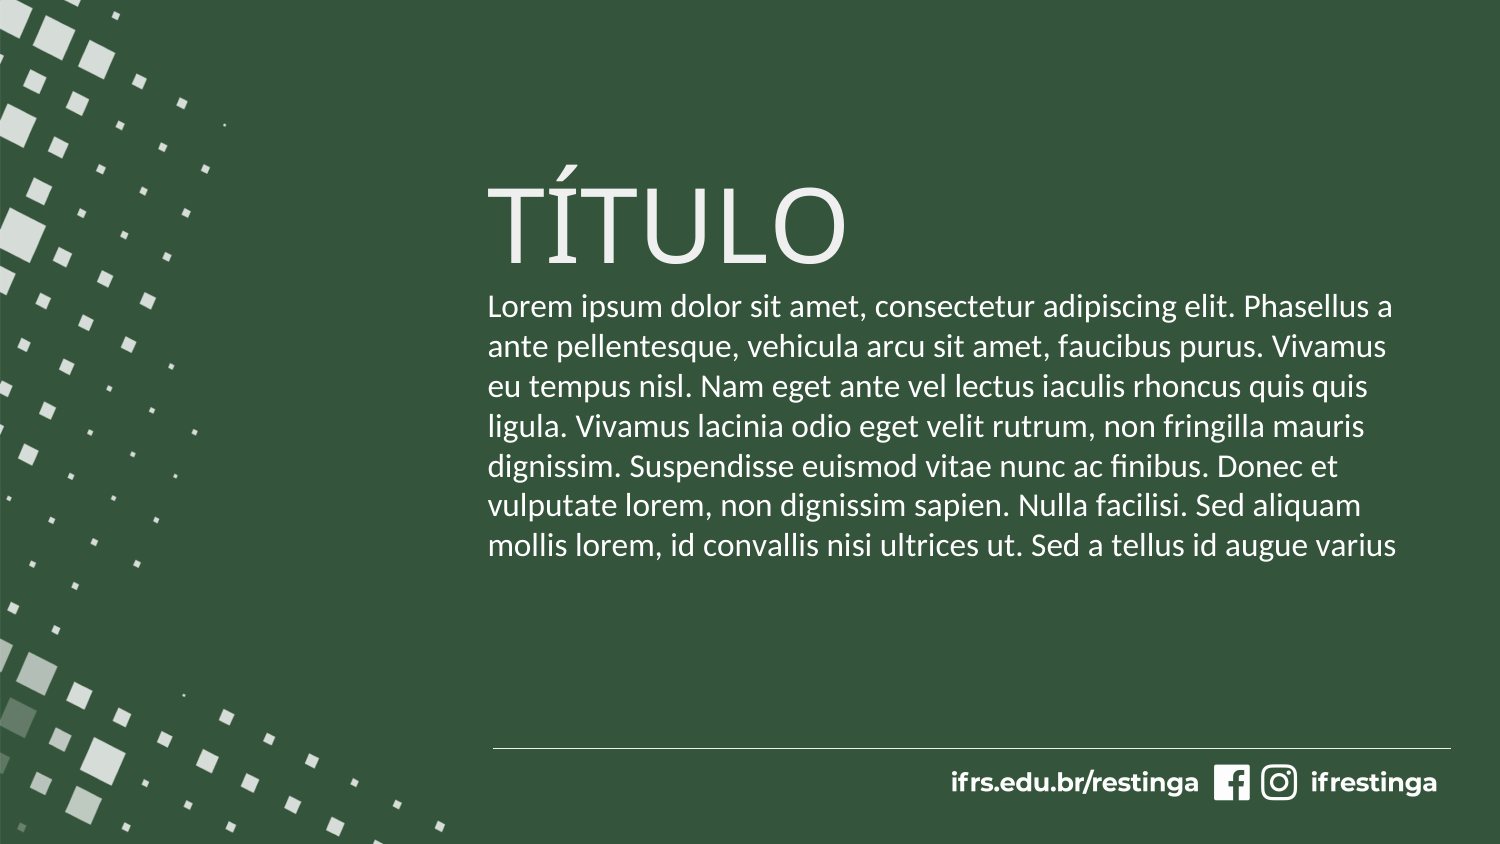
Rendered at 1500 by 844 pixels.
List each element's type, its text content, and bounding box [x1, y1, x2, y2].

picture [0, 0, 1500, 844]
text_box TÍTULO Lorem ipsum dolor sit amet, consectetur adipiscing elit. Phasellus a ante pellentesque, vehicula arcu sit amet, faucibus purus. Vivamus eu tempus nisl. Nam eget ante vel lectus iaculis rhoncus quis quis ligula. Vivamus lacinia odio eget velit rutrum, non fringilla mauris dignissim. Suspendisse euismod vitae nunc ac finibus. Donec et vulputate lorem, non dignissim sapien. Nulla facilisi. Sed aliquam mollis lorem, id convallis nisi ultrices ut. Sed a tellus id augue varius [472, 144, 1433, 472]
